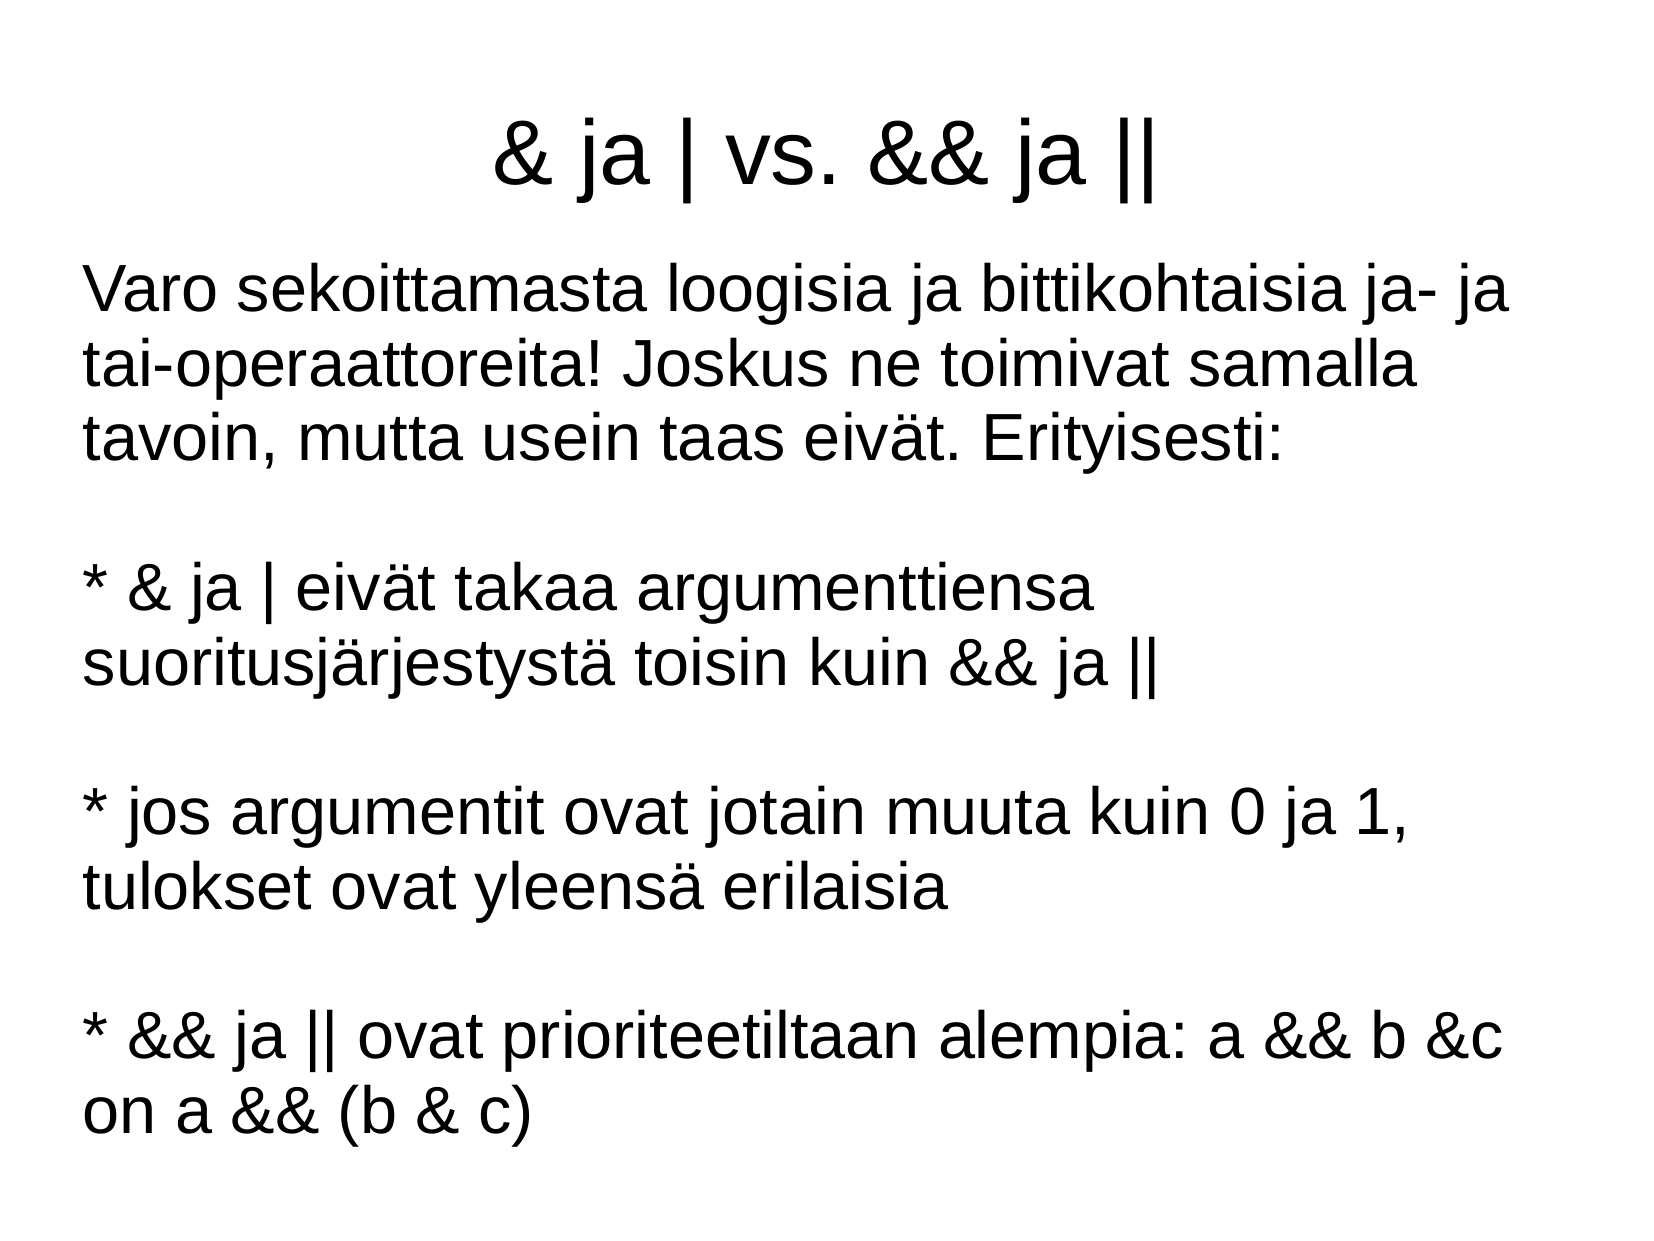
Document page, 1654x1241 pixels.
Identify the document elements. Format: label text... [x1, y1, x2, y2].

subtitle Varo sekoittamasta loogisia ja bittikohtaisia ja- ja tai-operaattoreita! Joskus ne toimivat samalla tavoin, mutta usein taas eivät. Erityisesti: * & ja | eivät takaa argumenttiensa suoritusjärjestystä toisin kuin && ja || * jos argumentit ovat jotain muuta kuin 0 ja 1, tulokset ovat yleensä erilaisia * && ja || ovat prioriteetiltaan alempia: a && b &c on a && (b & c) [82, 250, 1571, 1149]
title & ja | vs. && ja || [82, 56, 1571, 250]
